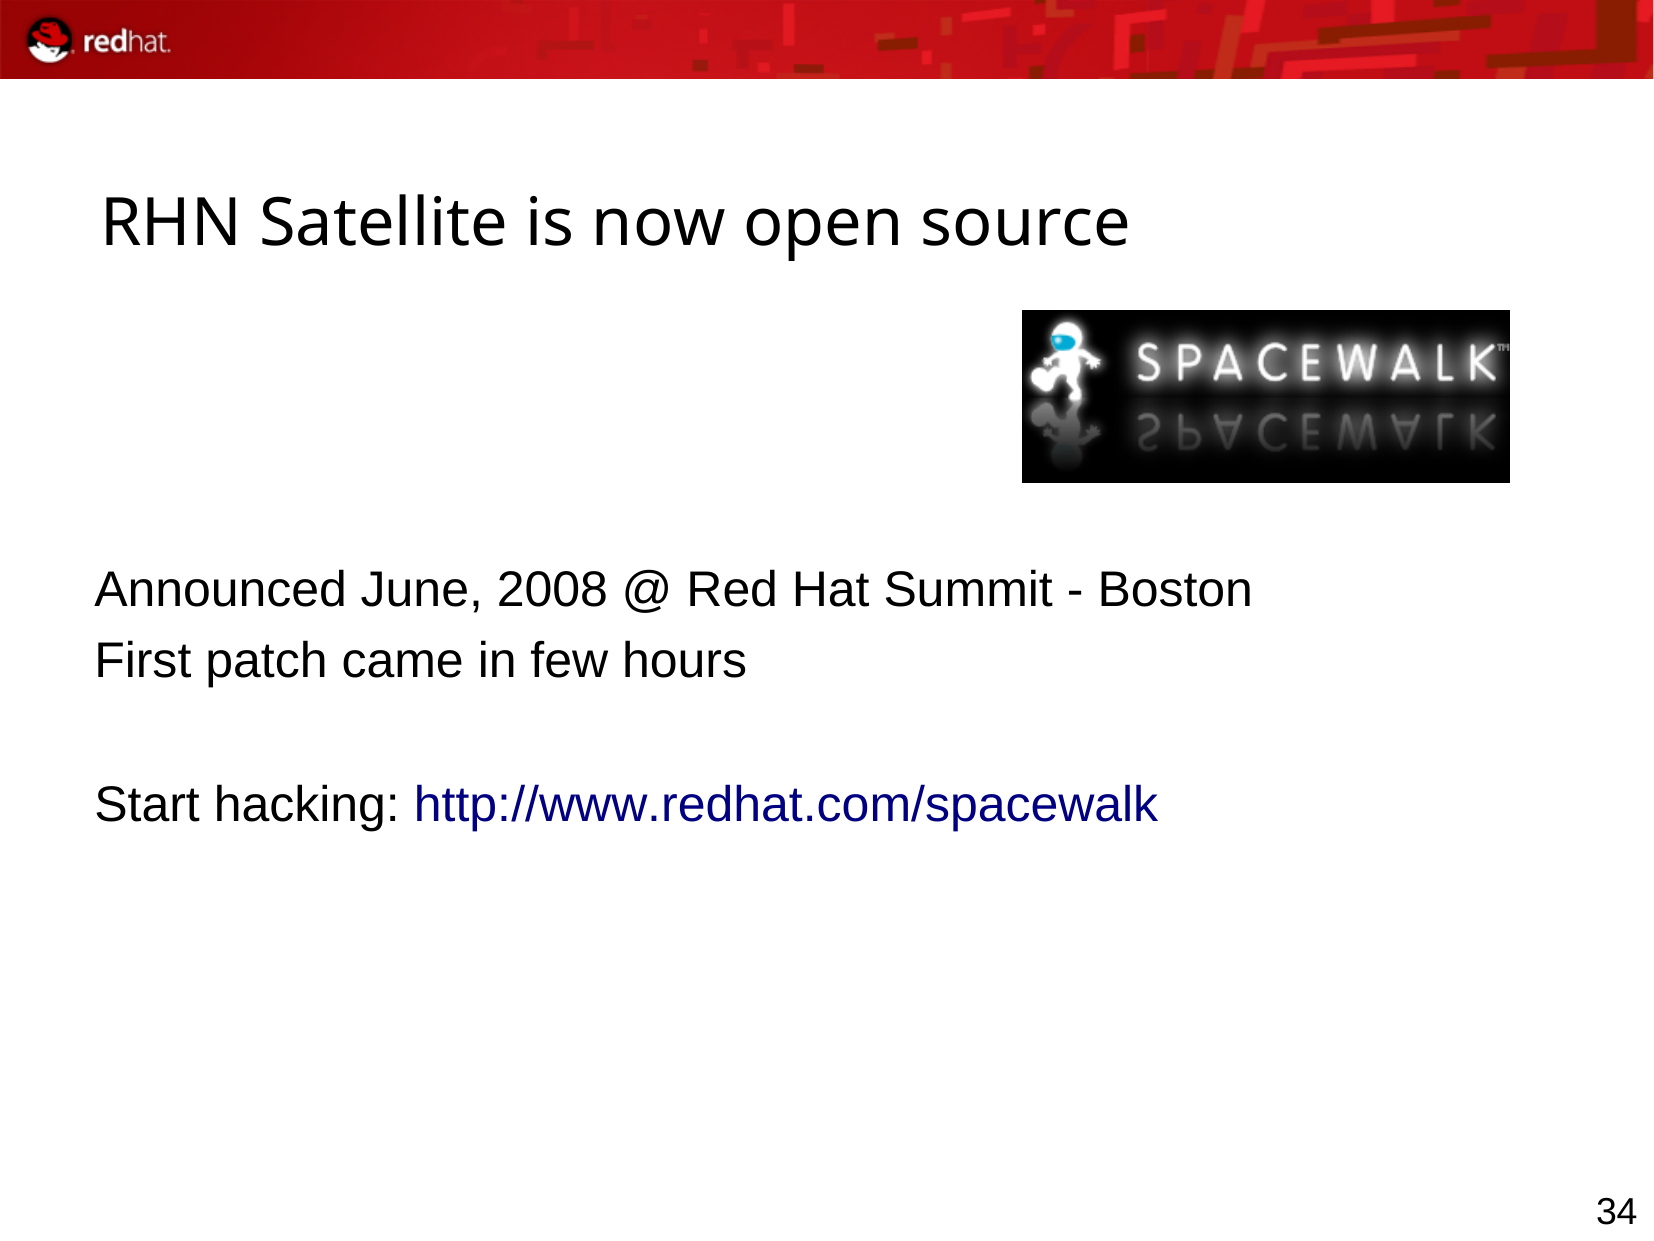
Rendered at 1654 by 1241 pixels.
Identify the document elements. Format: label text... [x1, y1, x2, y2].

title RHN Satellite is now open source [100, 171, 1506, 267]
picture [0, 0, 1654, 79]
picture [1022, 309, 1511, 484]
list Announced June, 2008 @ Red Hat Summit - Boston First patch came in few hours Start hacking: http://www.redhat.com/spacewalk [94, 561, 1500, 832]
